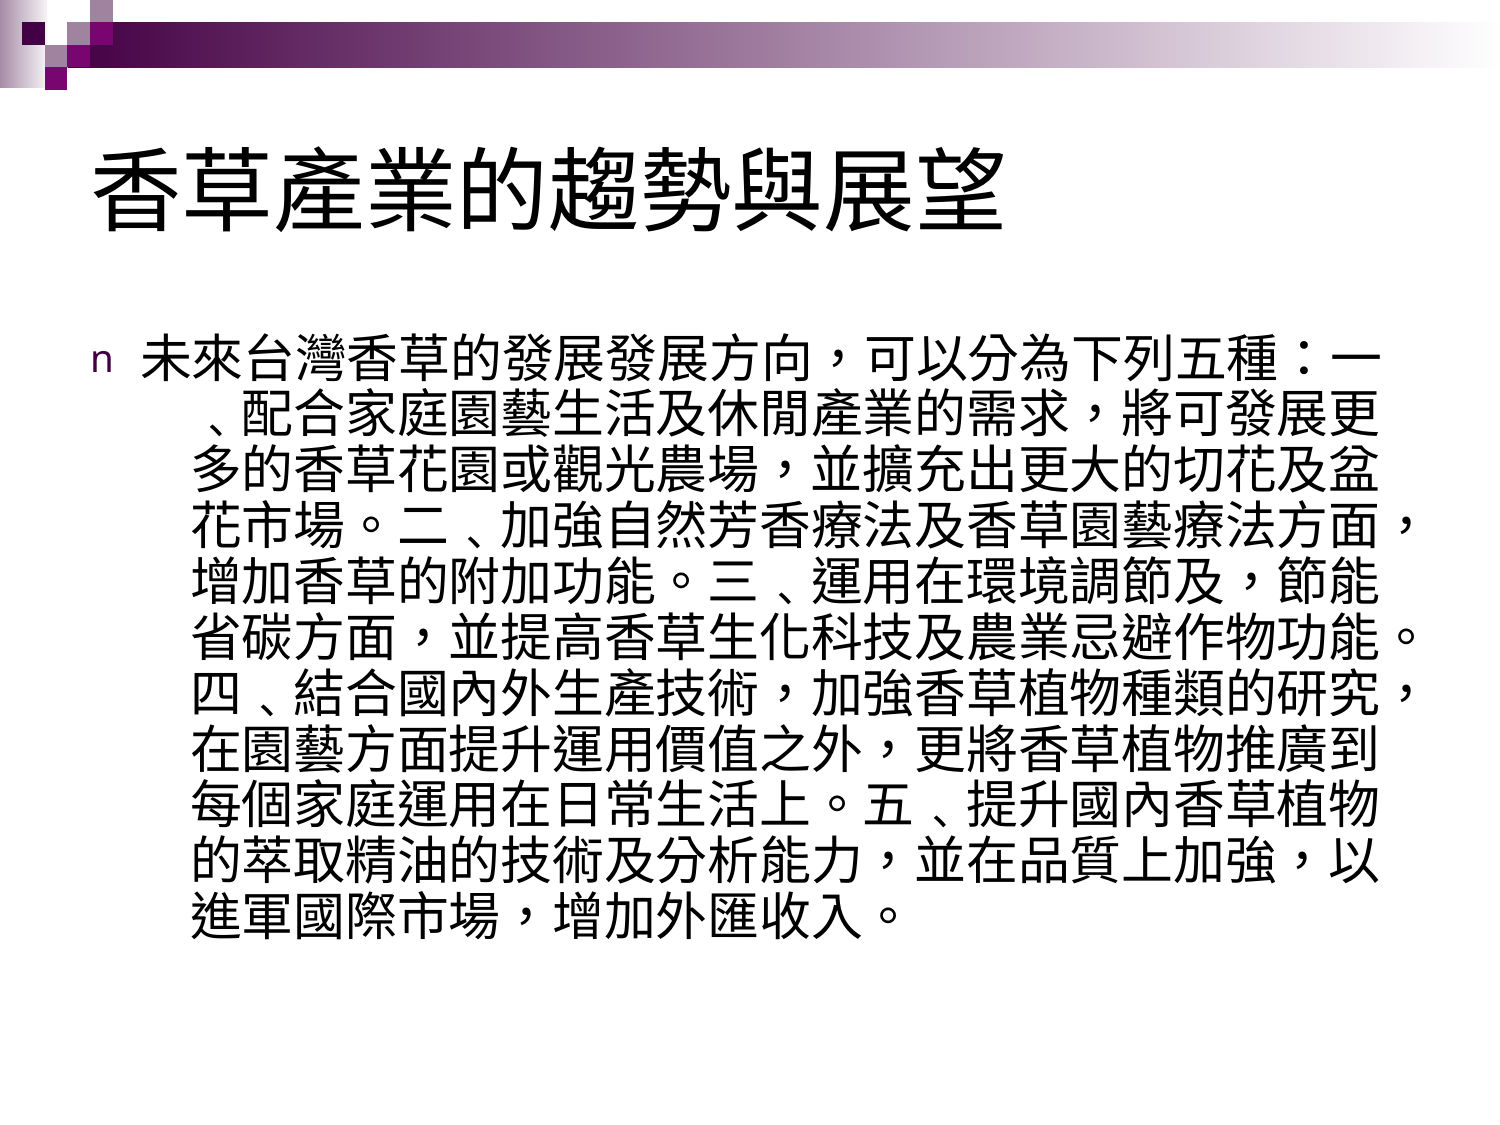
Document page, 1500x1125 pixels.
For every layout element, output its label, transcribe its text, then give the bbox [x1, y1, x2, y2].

title 香草產業的趨勢與展望 [75, 75, 1426, 300]
list 未來台灣香草的發展發展方向，可以分為下列五種：一﹑配合家庭園藝生活及休閒產業的需求，將可發展更多的香草花園或觀光農場，並擴充出更大的切花及盆花市場。二﹑加強自然芳香療法及香草園藝療法方面，增加香草的附加功能。三﹑運用在環境調節及，節能省碳方面，並提高香草生化科技及農業忌避作物功能。四﹑結合國內外生產技術，加強香草植物種類的研究，在園藝方面提升運用價值之外，更將香草植物推廣到每個家庭運用在日常生活上。五﹑提升國內香草植物的萃取精油的技術及分析能力，並在品質上加強，以進軍國際市場，增加外匯收入。 [75, 324, 1426, 963]
